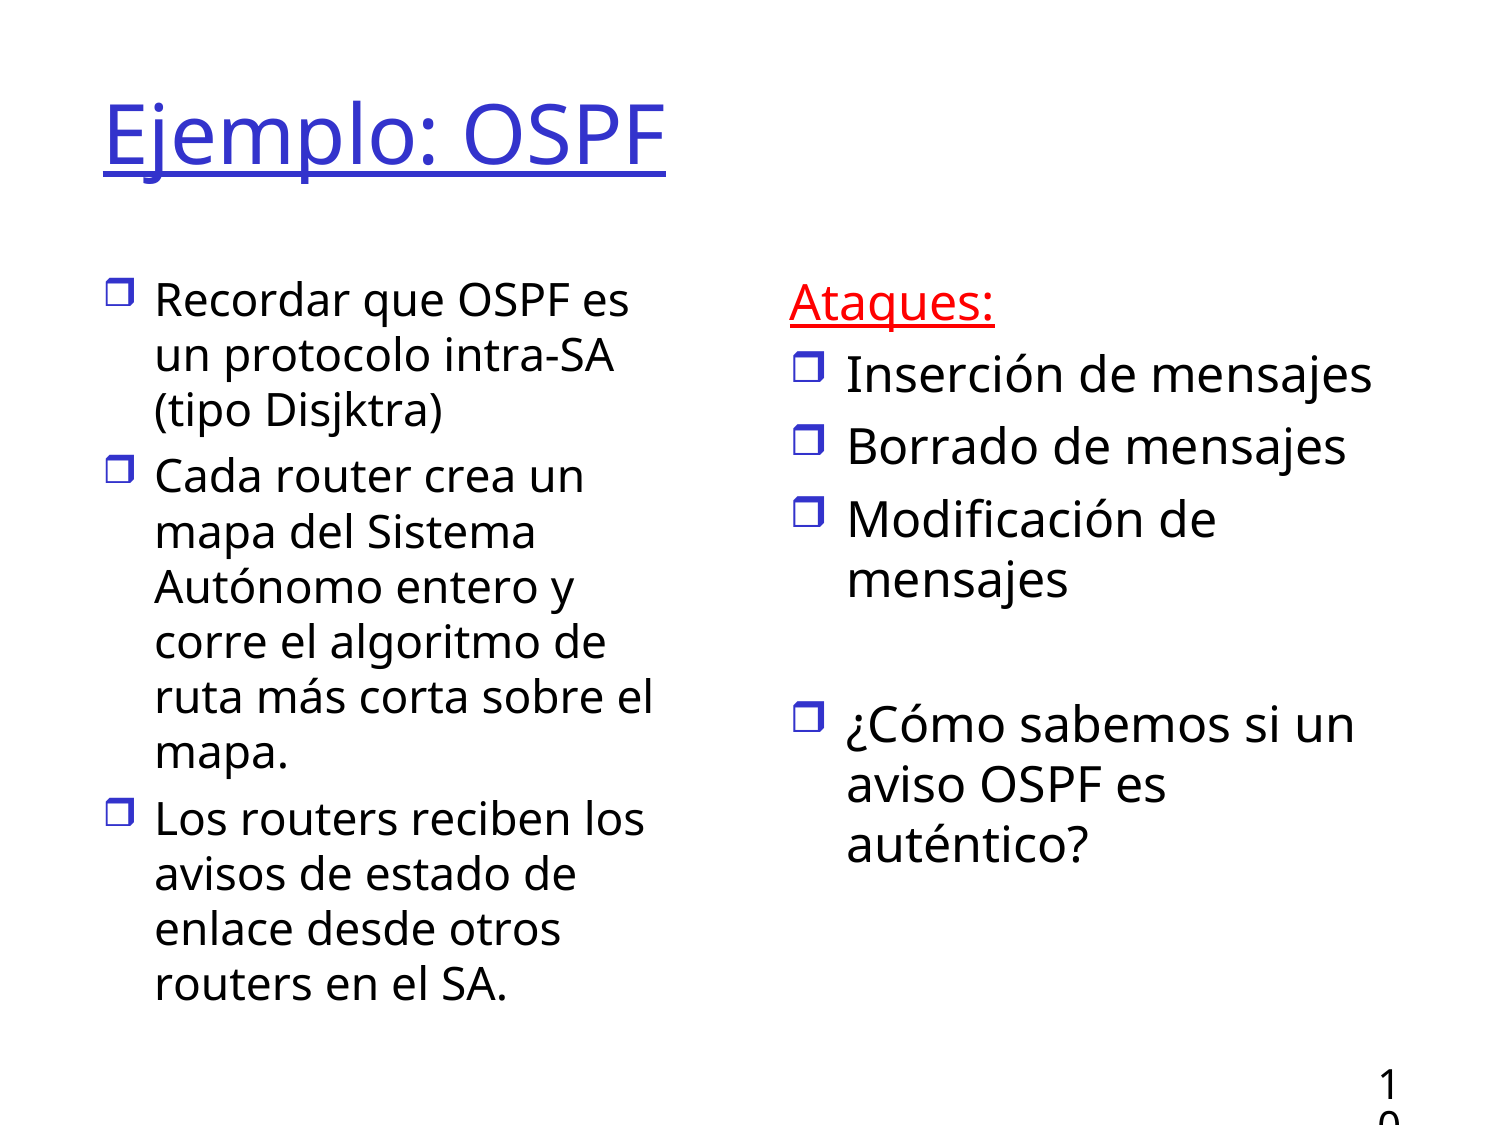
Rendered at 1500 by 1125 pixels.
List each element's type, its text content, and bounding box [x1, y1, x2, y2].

title Ejemplo: OSPF [87, 37, 1363, 225]
list Ataques: Inserción de mensajes Borrado de mensajes Modificación de mensajes ¿Cómo sabemos si un aviso OSPF es auténtico? [774, 262, 1401, 1026]
list Recordar que OSPF es un protocolo intra-SA (tipo Disjktra) Cada router crea un mapa del Sistema Autónomo entero y corre el algoritmo de ruta más corta sobre el mapa. Los routers reciben los avisos de estado de enlace desde otros routers en el SA. [87, 262, 713, 1026]
